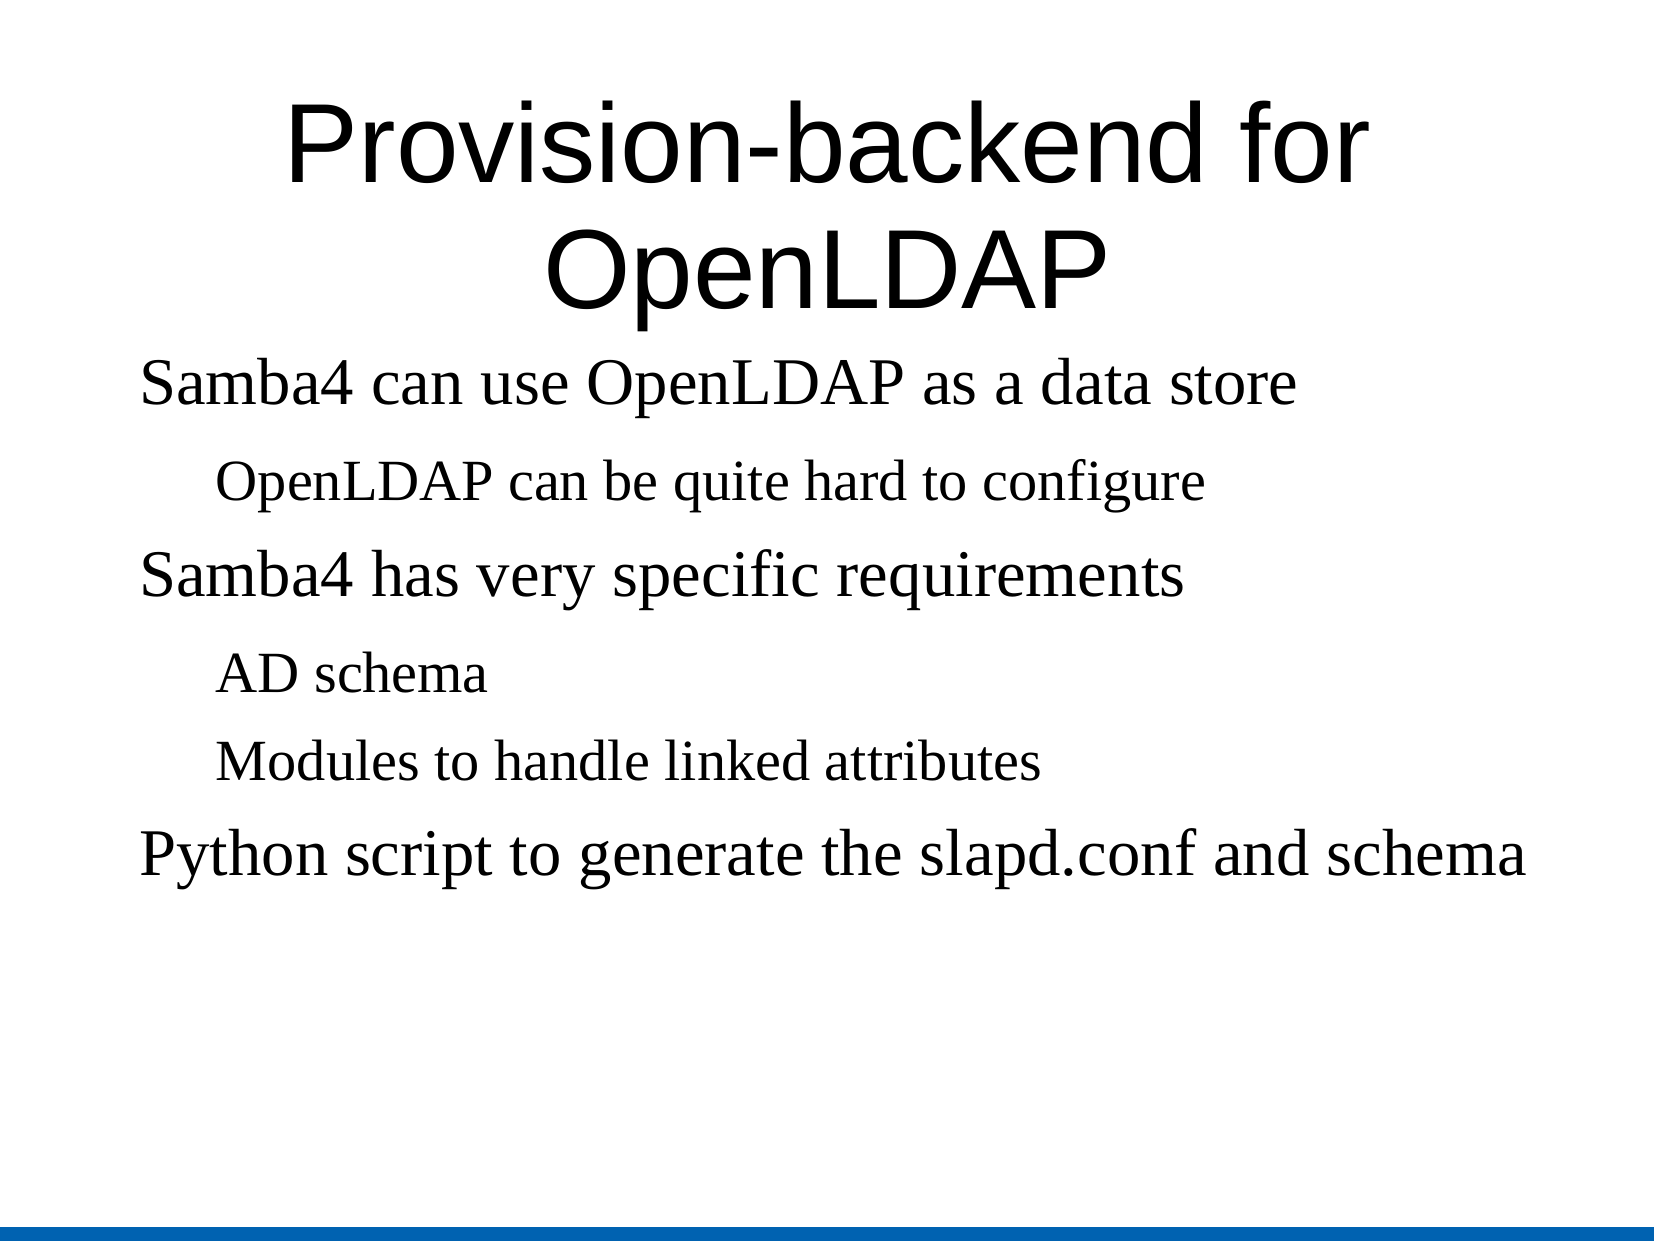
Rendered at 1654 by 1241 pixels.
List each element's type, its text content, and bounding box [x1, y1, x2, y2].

list Samba4 can use OpenLDAP as a data store OpenLDAP can be quite hard to configure Samba4 has very specific requirements AD schema Modules to handle linked attributes Python script to generate the slapd.conf and schema [121, 344, 1534, 1112]
title Provision-backend for OpenLDAP [121, 66, 1534, 344]
